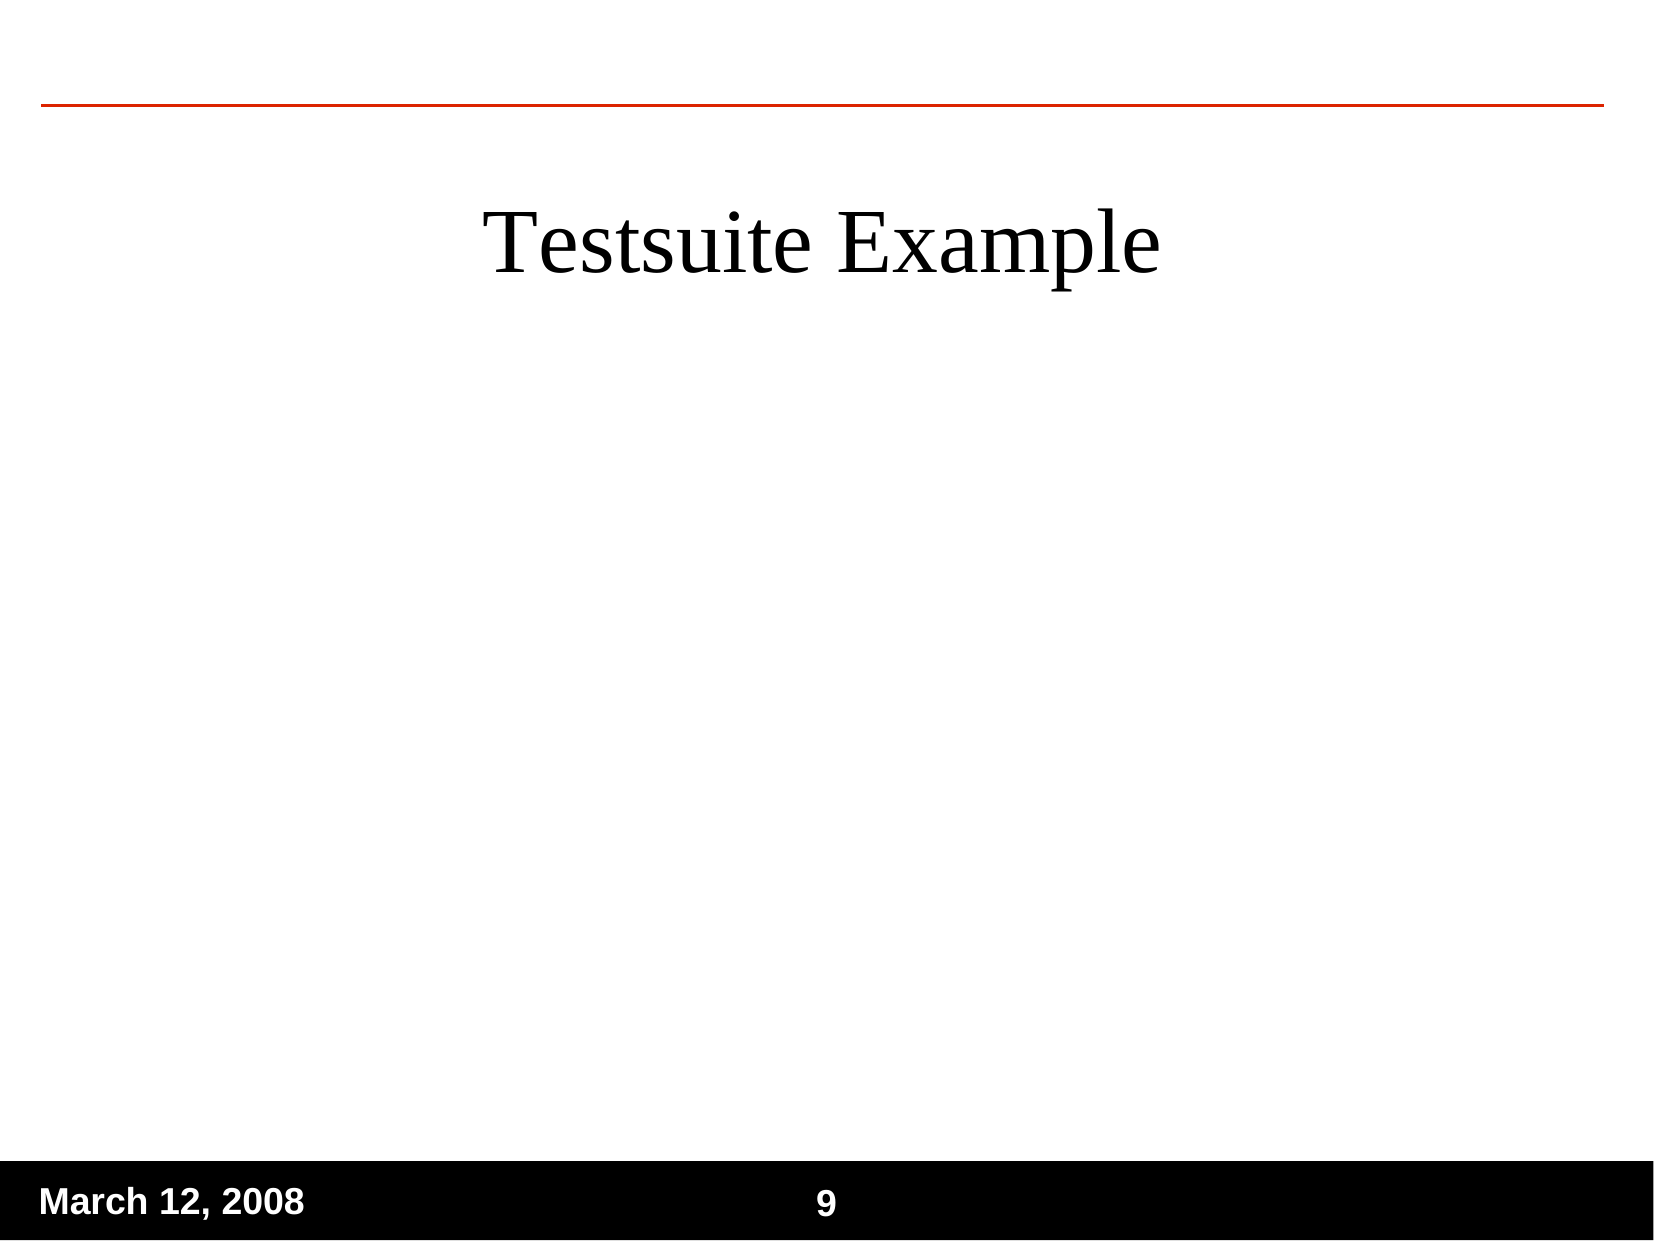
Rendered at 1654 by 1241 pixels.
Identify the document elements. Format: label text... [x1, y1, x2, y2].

title Testsuite Example [117, 137, 1530, 346]
